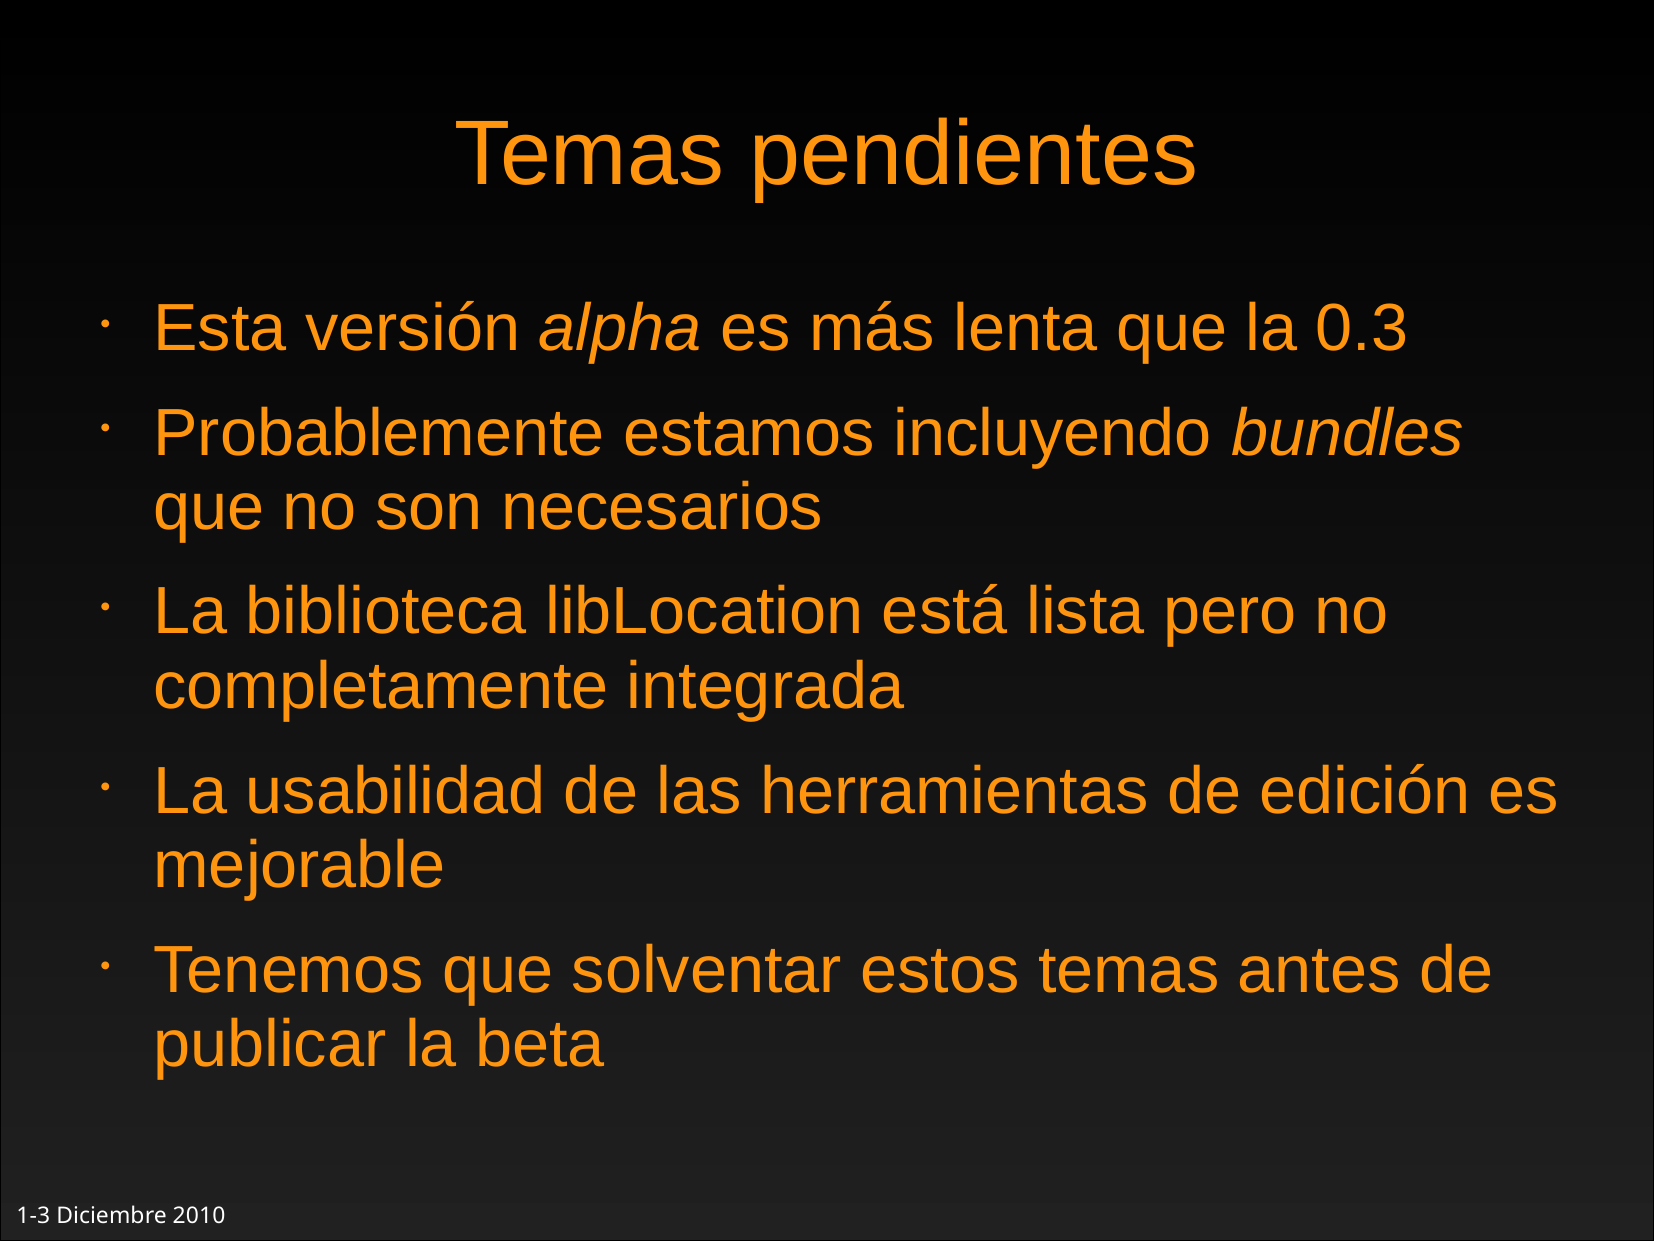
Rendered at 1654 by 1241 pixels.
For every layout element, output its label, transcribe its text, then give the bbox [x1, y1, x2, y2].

list Esta versión alpha es más lenta que la 0.3 Probablemente estamos incluyendo bundles que no son necesarios La biblioteca libLocation está lista pero no completamente integrada La usabilidad de las herramientas de edición es mejorable Tenemos que solventar estos temas antes de publicar la beta [82, 290, 1571, 1109]
title Temas pendientes [82, 49, 1571, 257]
